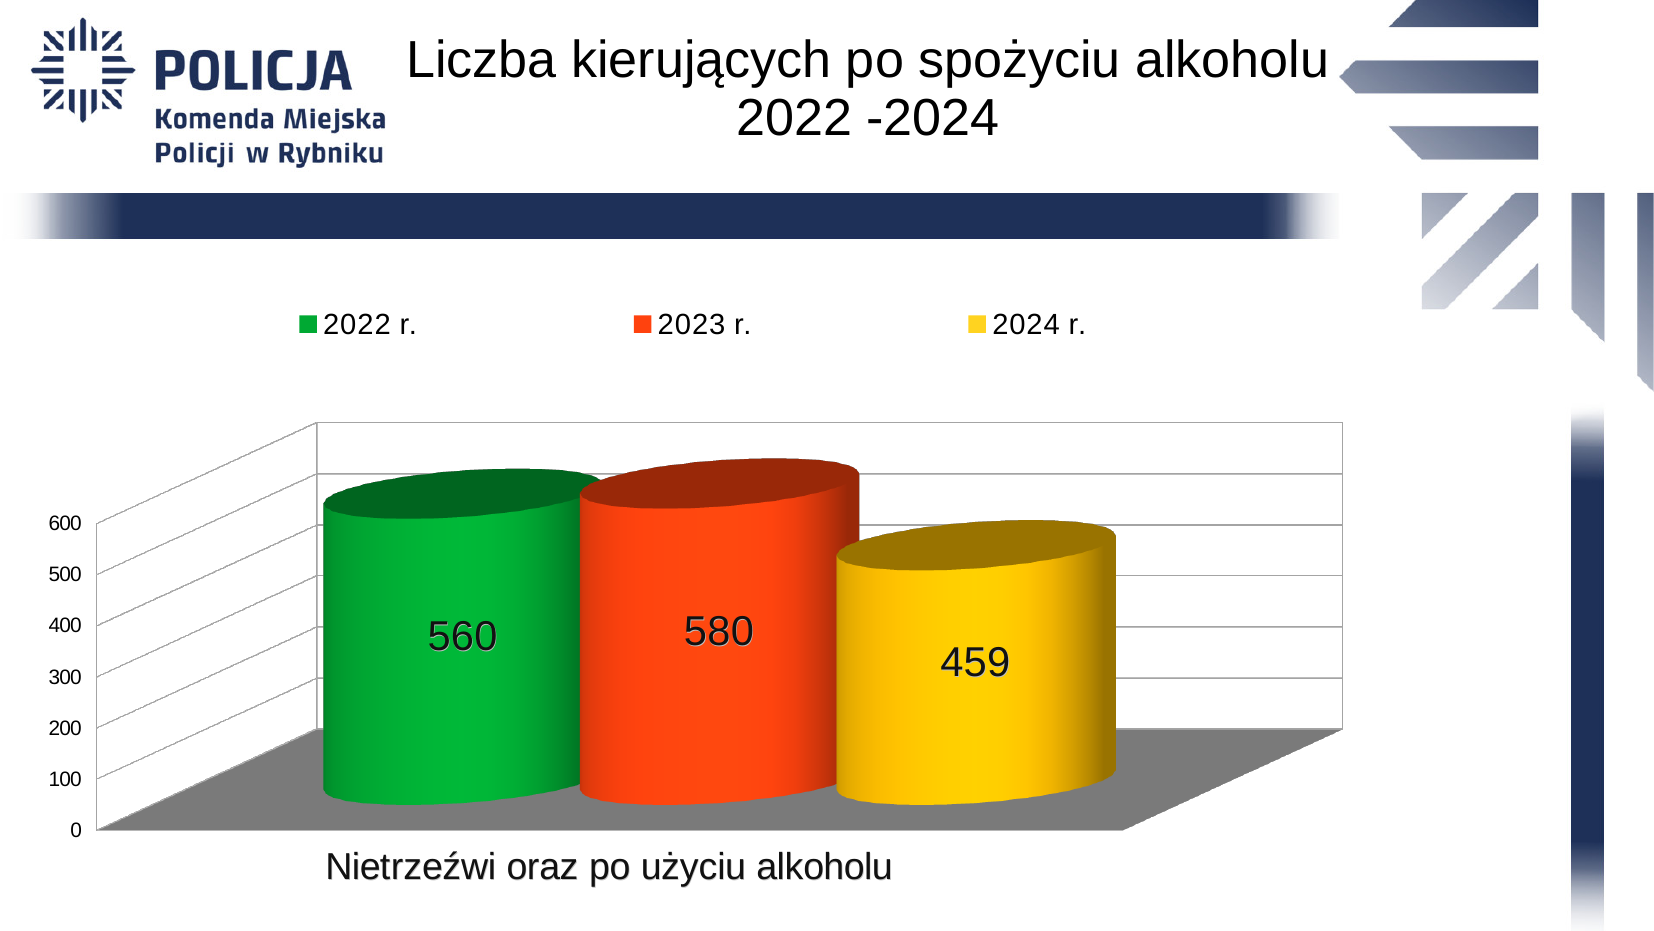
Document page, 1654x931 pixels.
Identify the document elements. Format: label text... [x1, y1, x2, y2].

title Liczba kierujących po spożyciu alkoholu 2022 -2024 [171, 0, 1565, 178]
chart [12, 279, 1359, 895]
picture [0, 0, 1654, 931]
